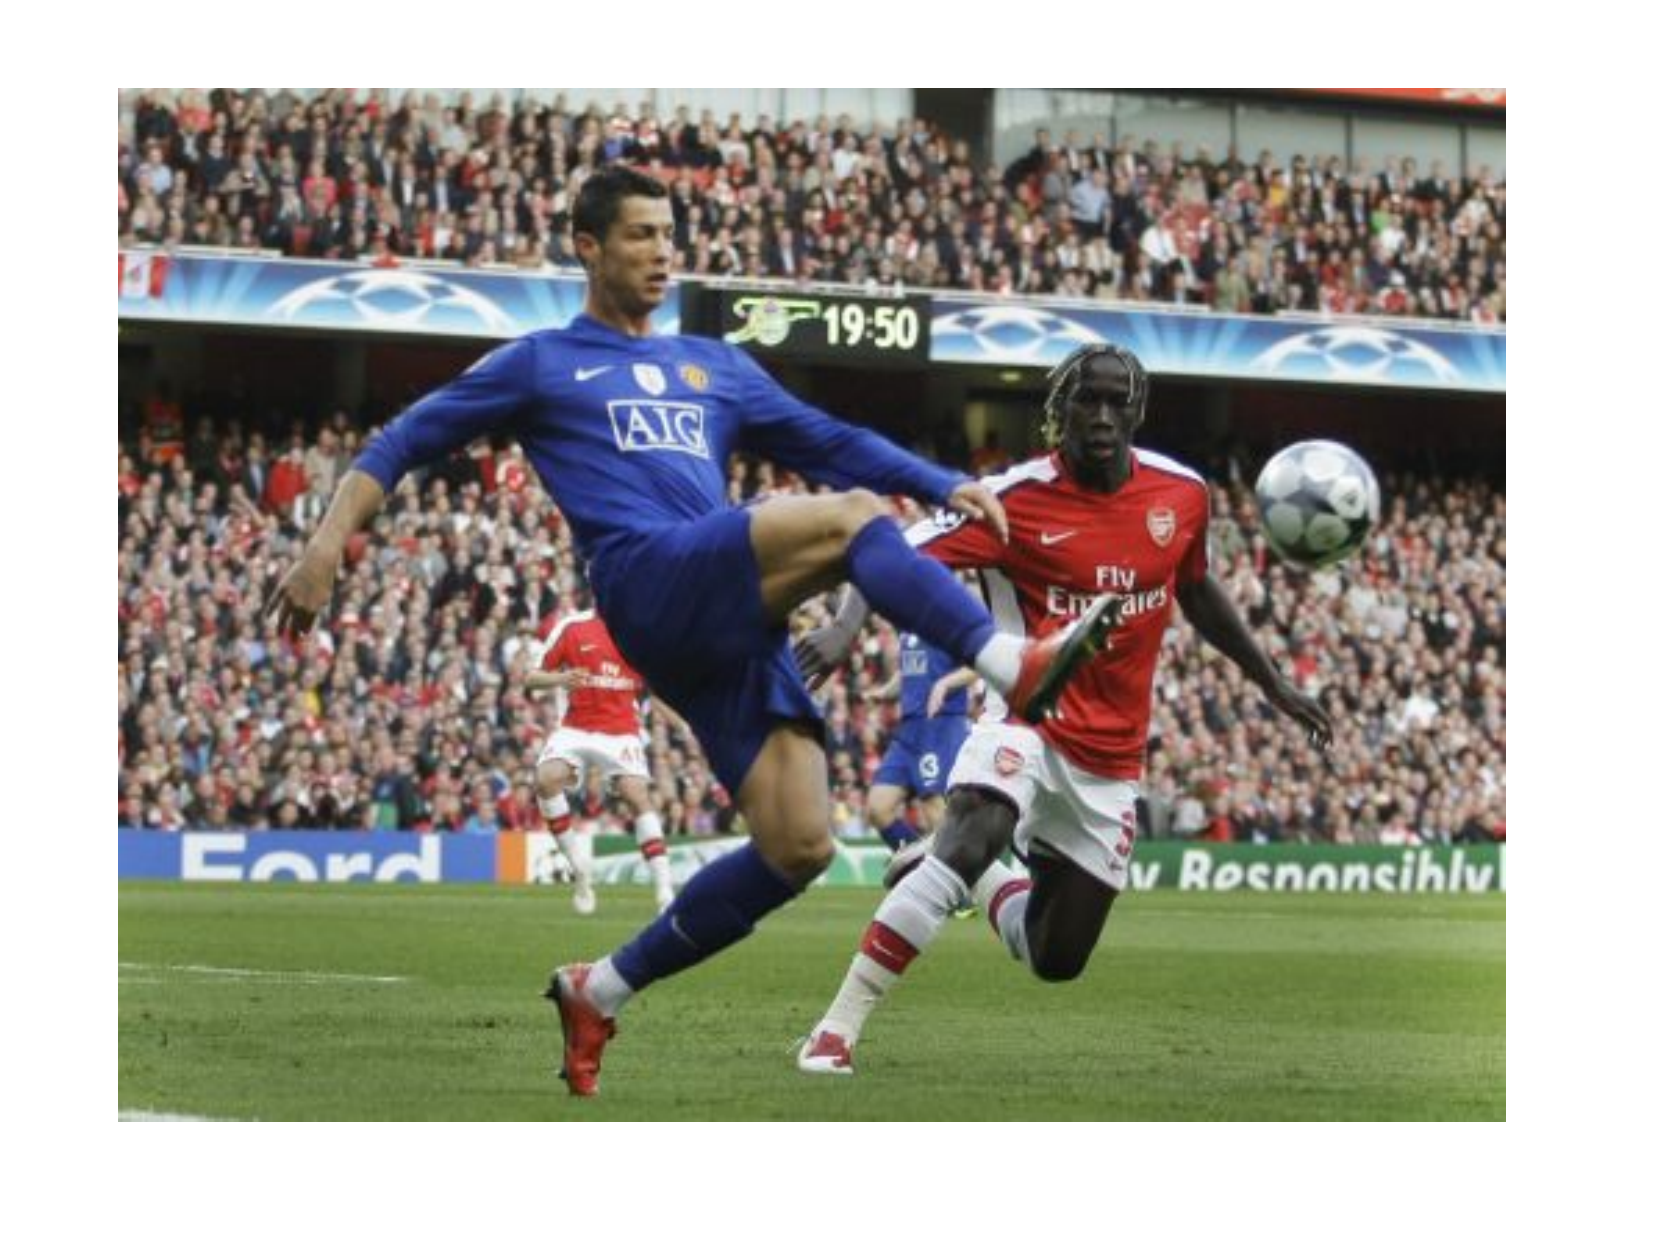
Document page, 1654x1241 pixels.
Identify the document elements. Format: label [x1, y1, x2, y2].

picture [118, 88, 1506, 1123]
